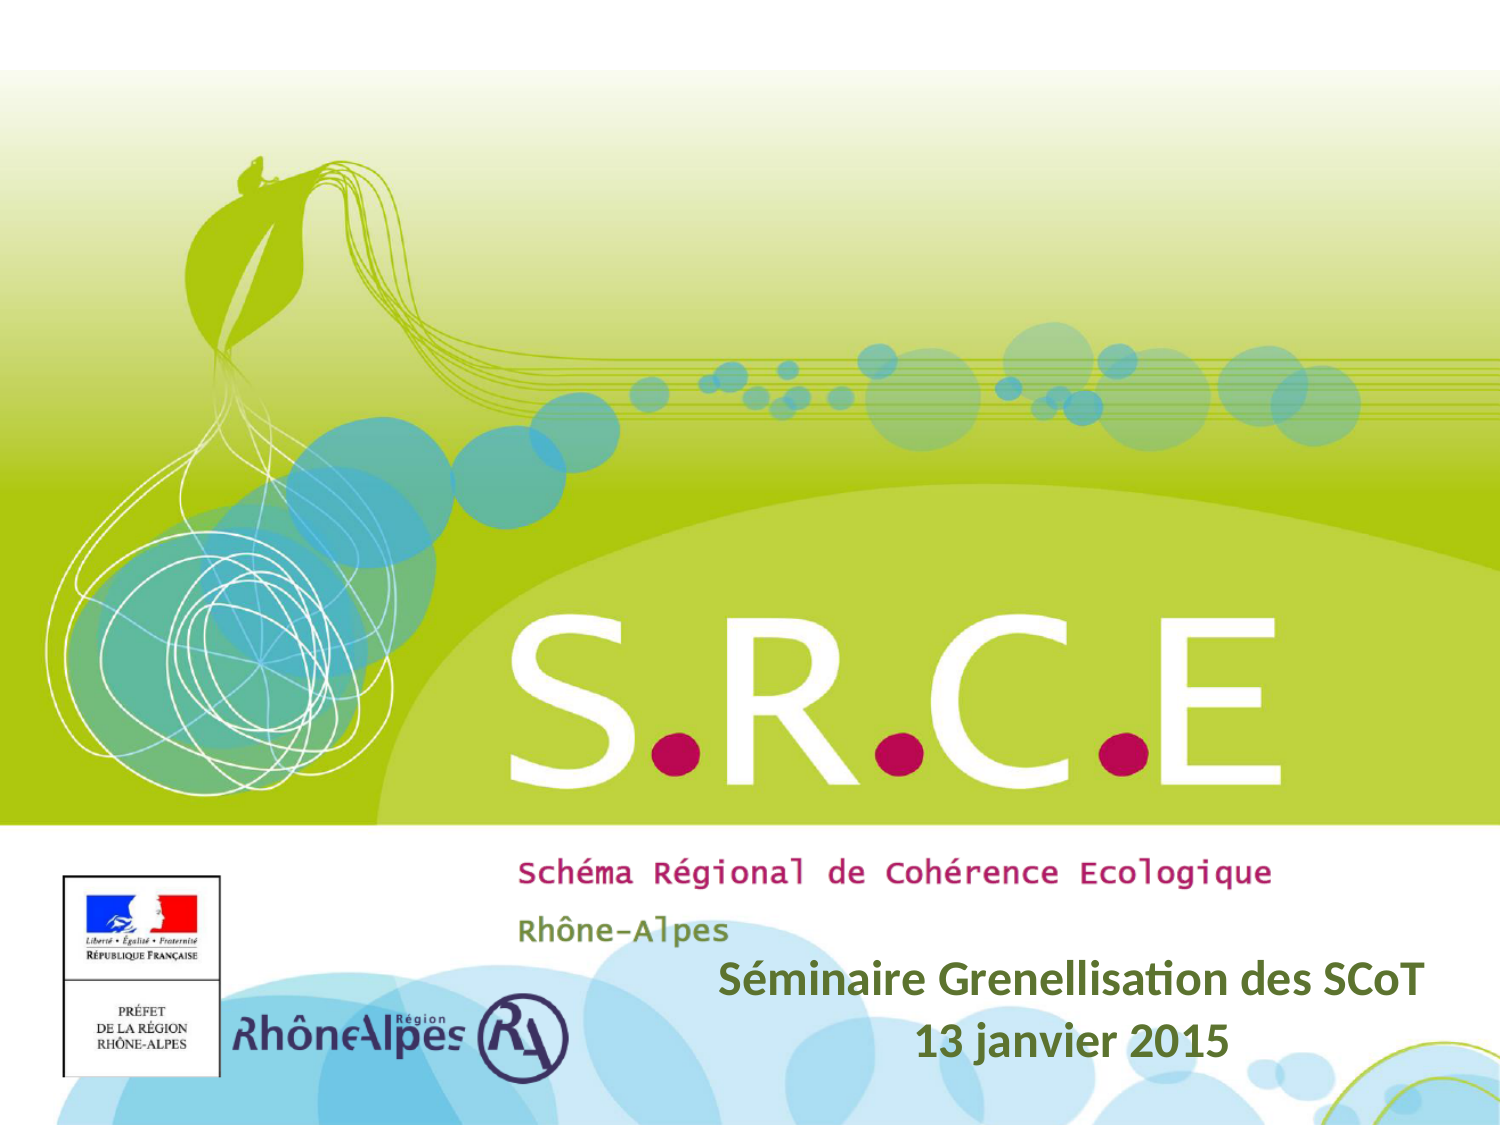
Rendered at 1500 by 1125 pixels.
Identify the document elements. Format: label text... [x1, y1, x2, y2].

text_box Séminaire Grenellisation des SCoT 13 janvier 2015 [644, 901, 1500, 1111]
picture [0, 70, 1500, 1125]
